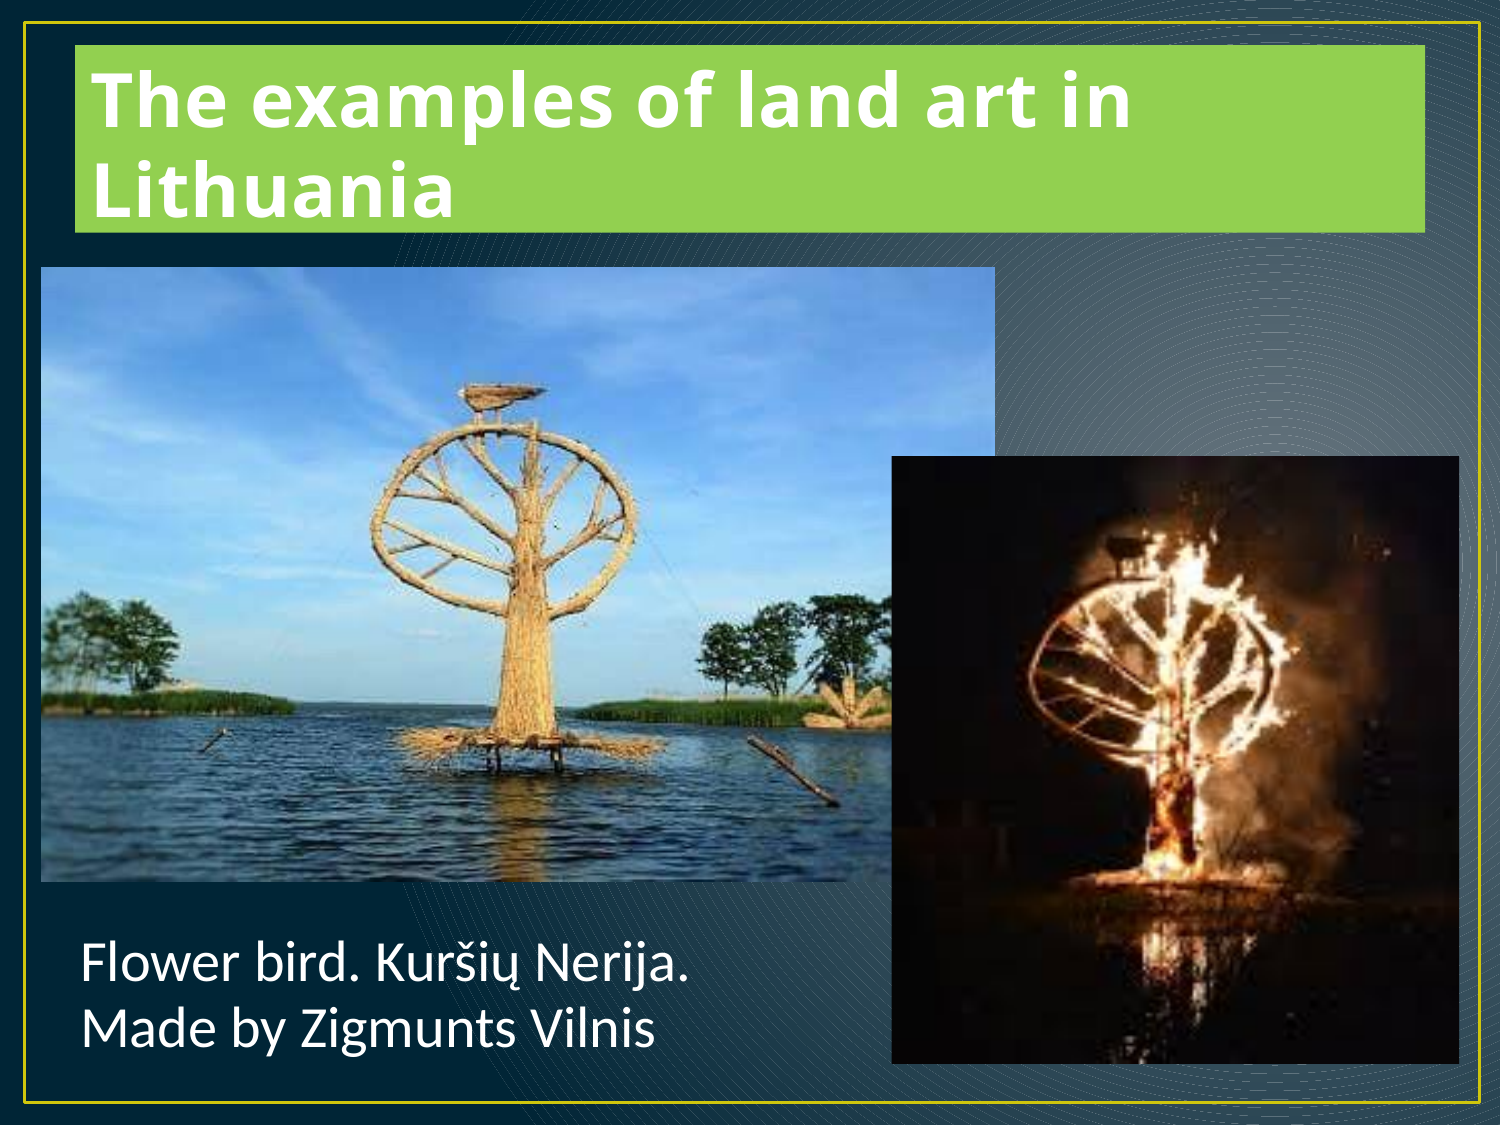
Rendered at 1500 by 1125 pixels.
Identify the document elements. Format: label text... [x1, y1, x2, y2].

picture [42, 267, 1460, 1064]
title The examples of land art in Lithuania [75, 45, 1426, 233]
text_box Flower bird. Kuršių Nerija. Made by Zigmunts Vilnis [64, 928, 857, 1113]
